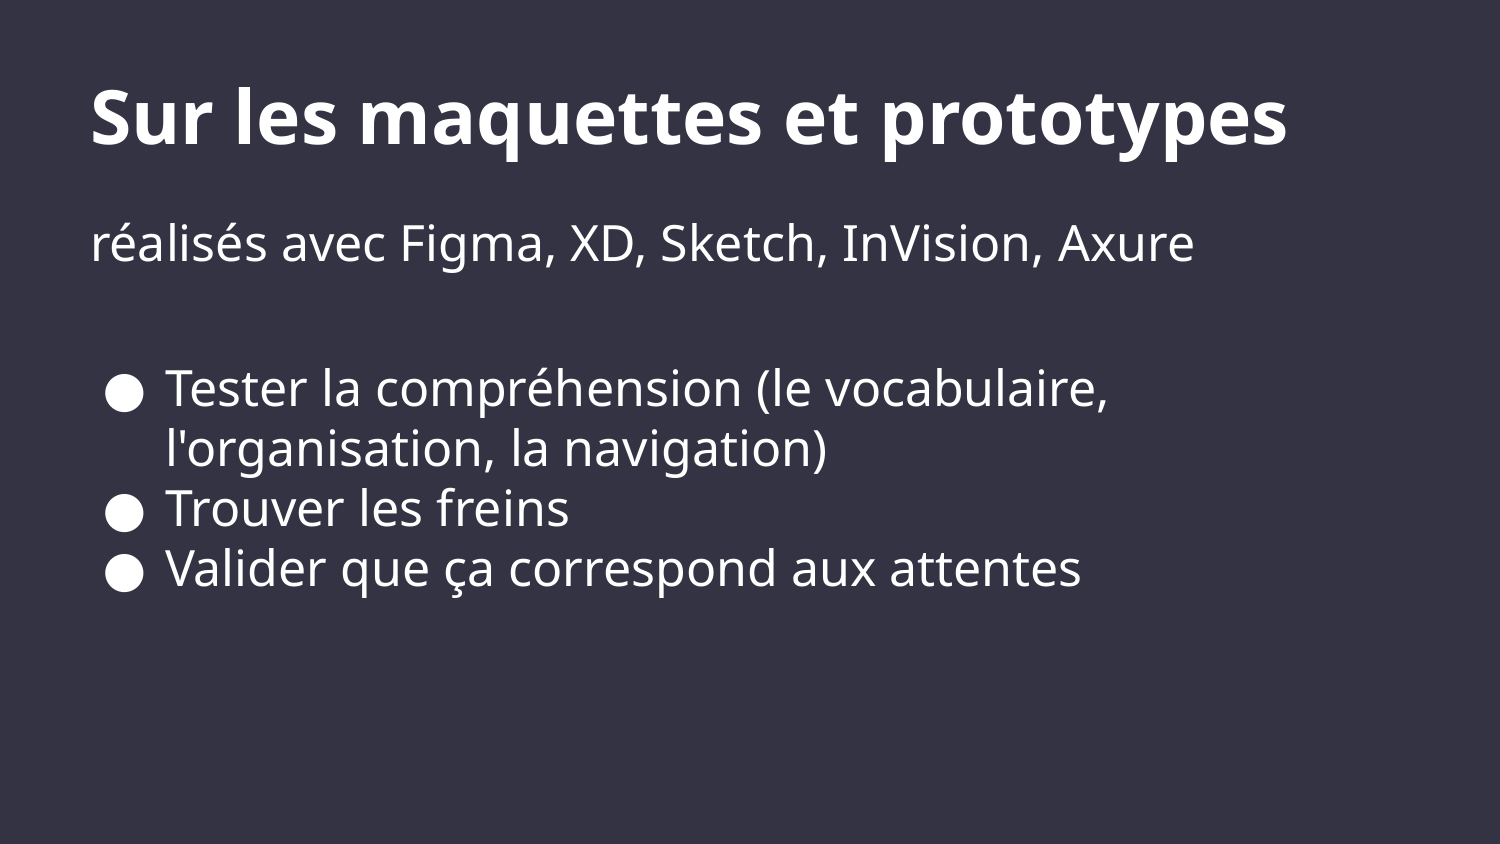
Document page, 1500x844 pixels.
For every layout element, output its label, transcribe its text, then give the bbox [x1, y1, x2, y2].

list réalisés avec Figma, XD, Sketch, InVision, Axure Tester la compréhension (le vocabulaire, l'organisation, la navigation) Trouver les freins Valider que ça correspond aux attentes [75, 196, 1425, 808]
title Sur les maquettes et prototypes [75, 33, 1425, 175]
